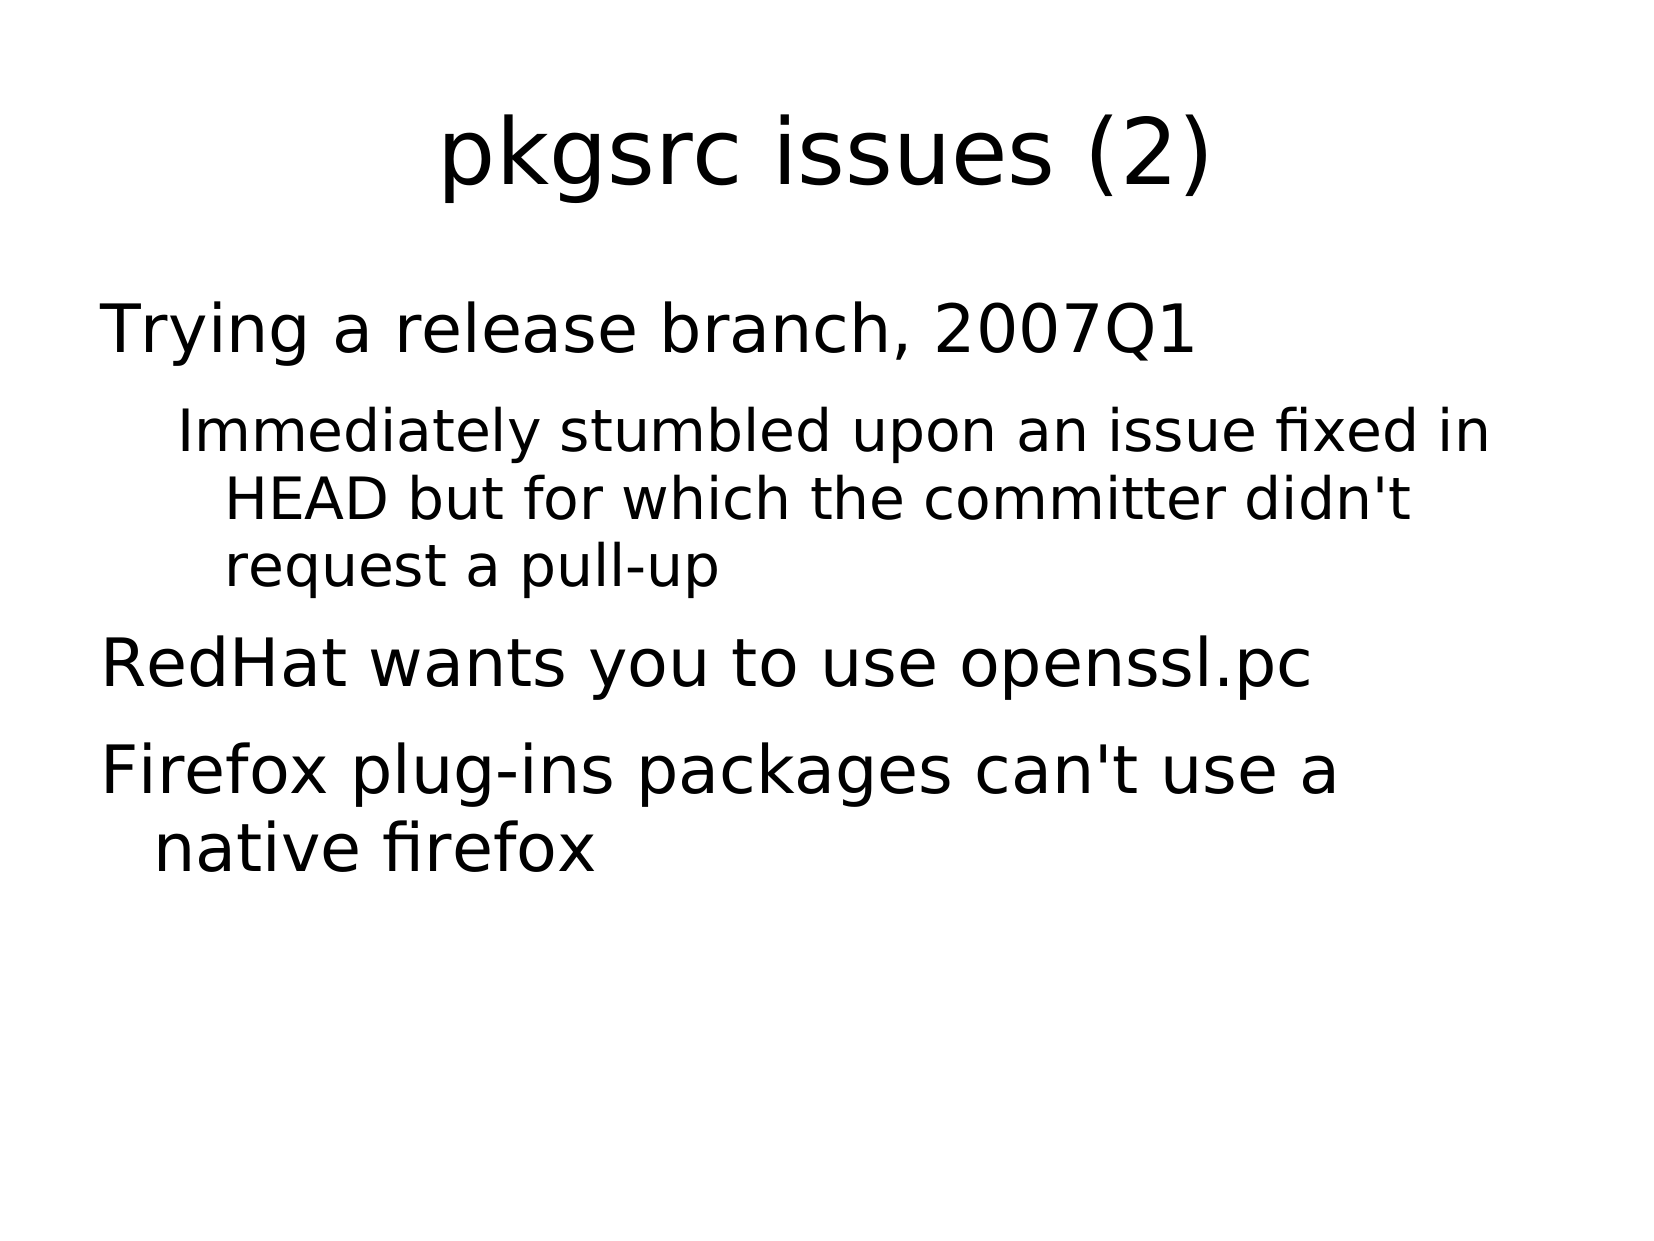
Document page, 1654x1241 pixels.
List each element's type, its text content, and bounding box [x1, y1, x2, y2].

list Trying a release branch, 2007Q1 Immediately stumbled upon an issue fixed in HEAD but for which the committer didn't request a pull-up RedHat wants you to use openssl.pc Firefox plug-ins packages can't use a native firefox [82, 290, 1571, 1109]
title pkgsrc issues (2) [82, 49, 1571, 257]
